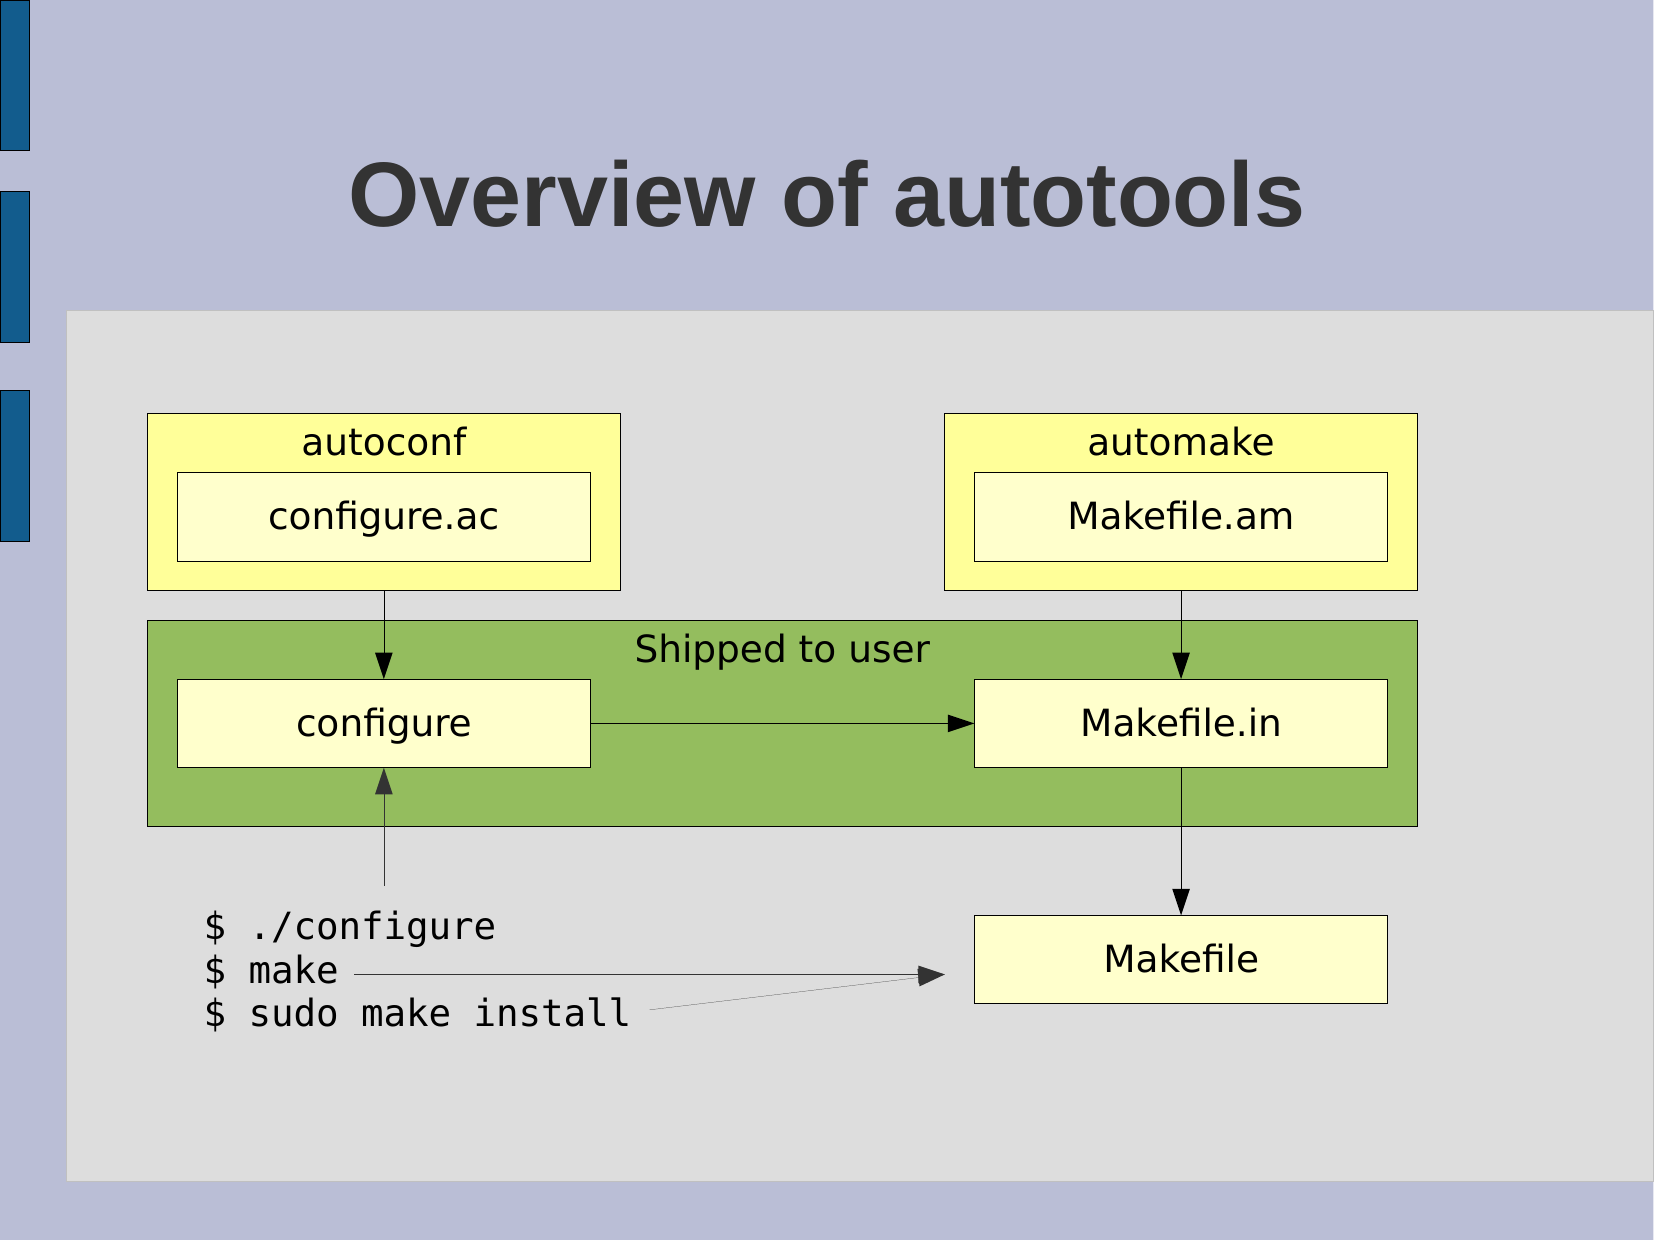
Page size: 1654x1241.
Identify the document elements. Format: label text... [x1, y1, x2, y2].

text_box Shipped to user [147, 620, 384, 827]
text_box Shipped to user [385, 724, 1181, 827]
text_box $ ./configure $ make $ sudo make install [188, 897, 647, 1044]
text_box Makefile.in [974, 679, 1388, 768]
text_box Makefile.am [974, 472, 1388, 562]
text_box Shipped to user [1182, 620, 1418, 827]
title Overview of autotools [121, 98, 1534, 291]
text_box configure [177, 679, 591, 768]
text_box automake [944, 413, 1418, 591]
text_box Makefile [974, 915, 1388, 1004]
text_box autoconf [147, 413, 621, 591]
text_box configure.ac [177, 472, 591, 562]
text_box Shipped to user [385, 620, 1181, 723]
